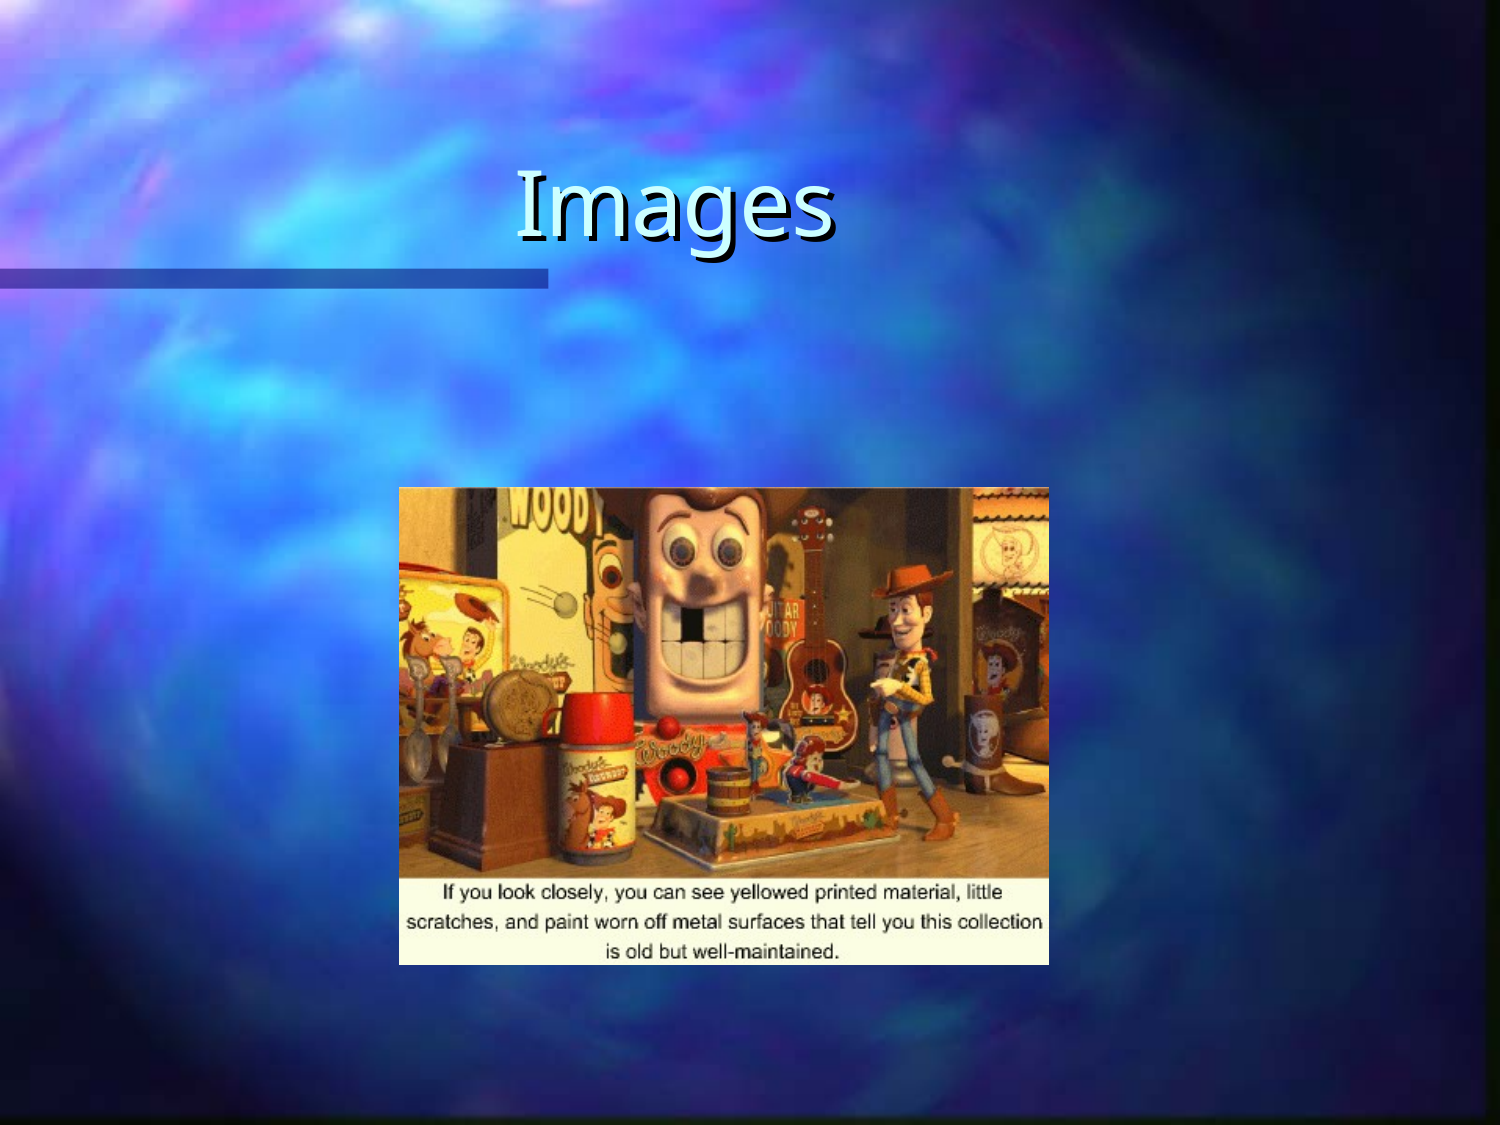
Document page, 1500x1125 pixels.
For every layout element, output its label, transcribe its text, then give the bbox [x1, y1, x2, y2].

picture [0, 0, 1500, 1125]
title Images [37, 74, 1313, 263]
